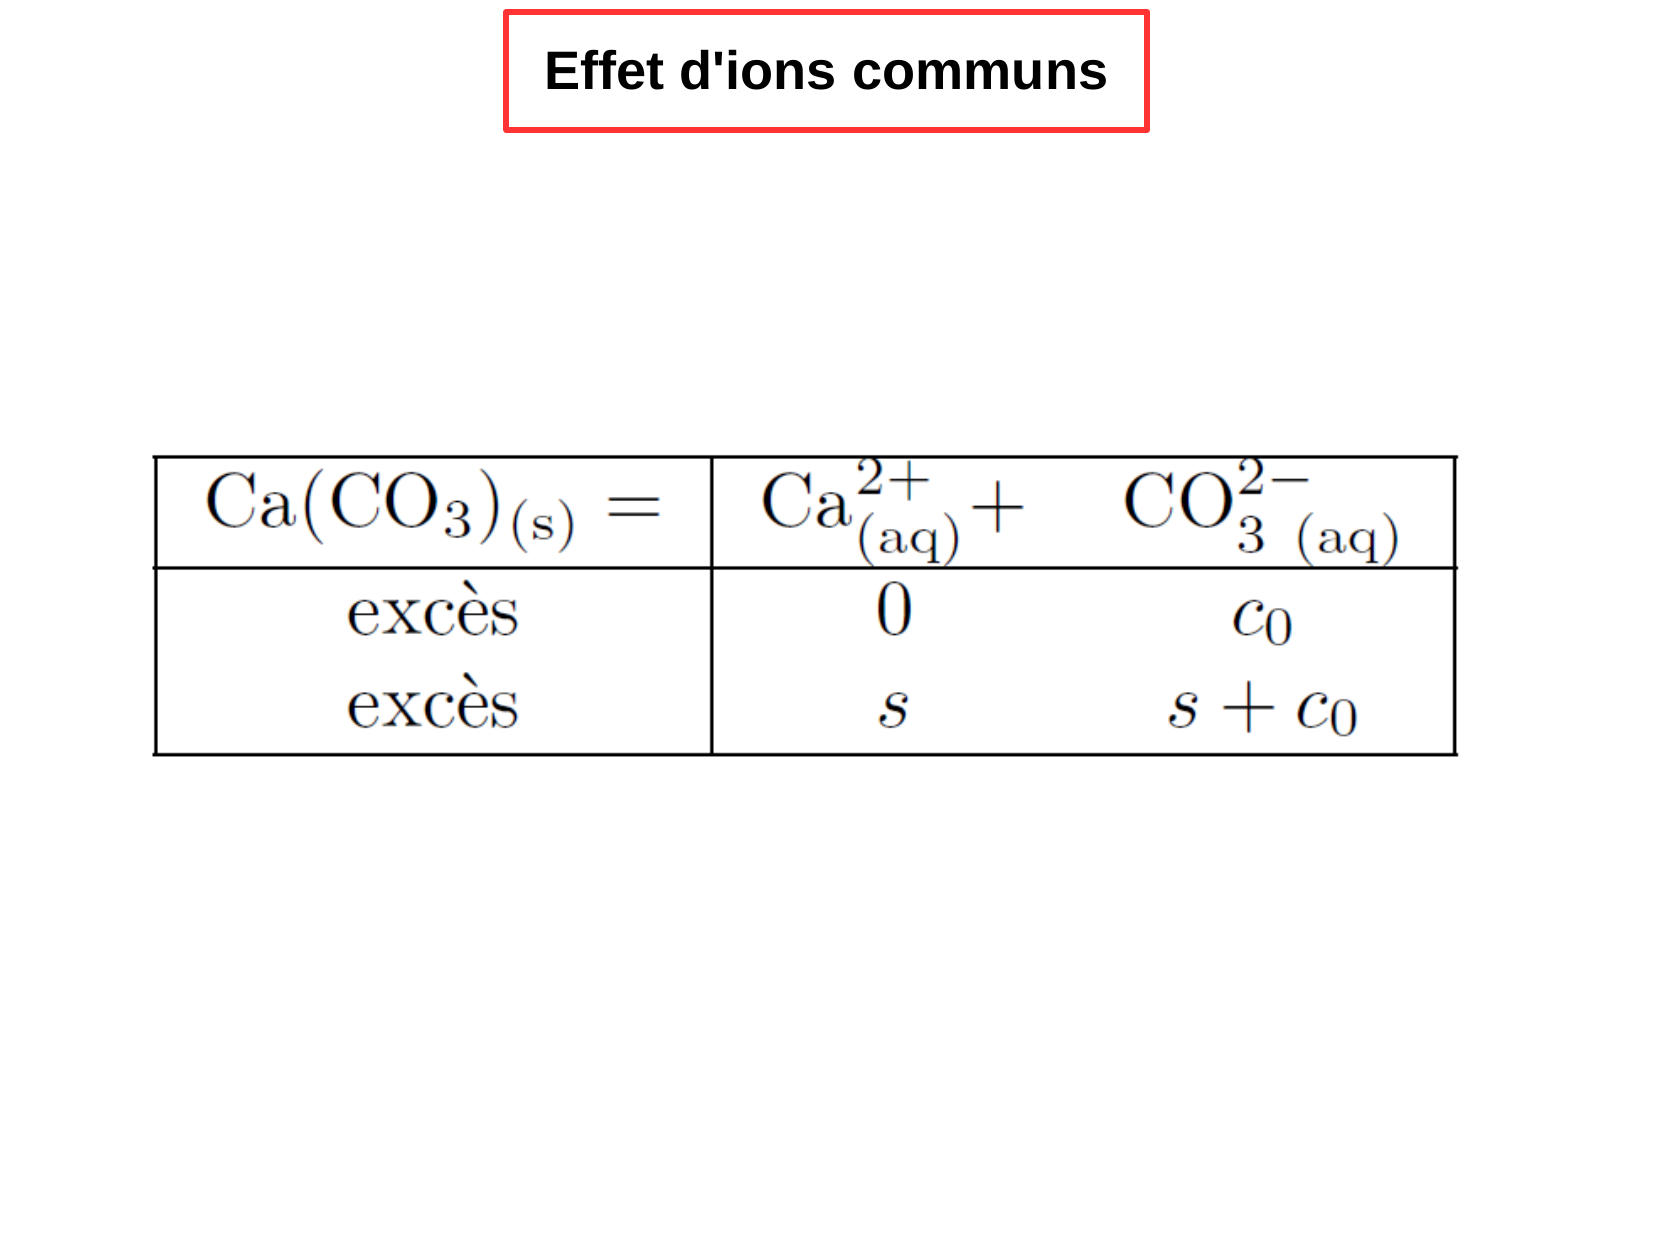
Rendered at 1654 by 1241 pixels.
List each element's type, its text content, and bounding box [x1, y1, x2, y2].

text_box Effet d'ions communs [506, 11, 1148, 130]
picture [138, 395, 1548, 798]
